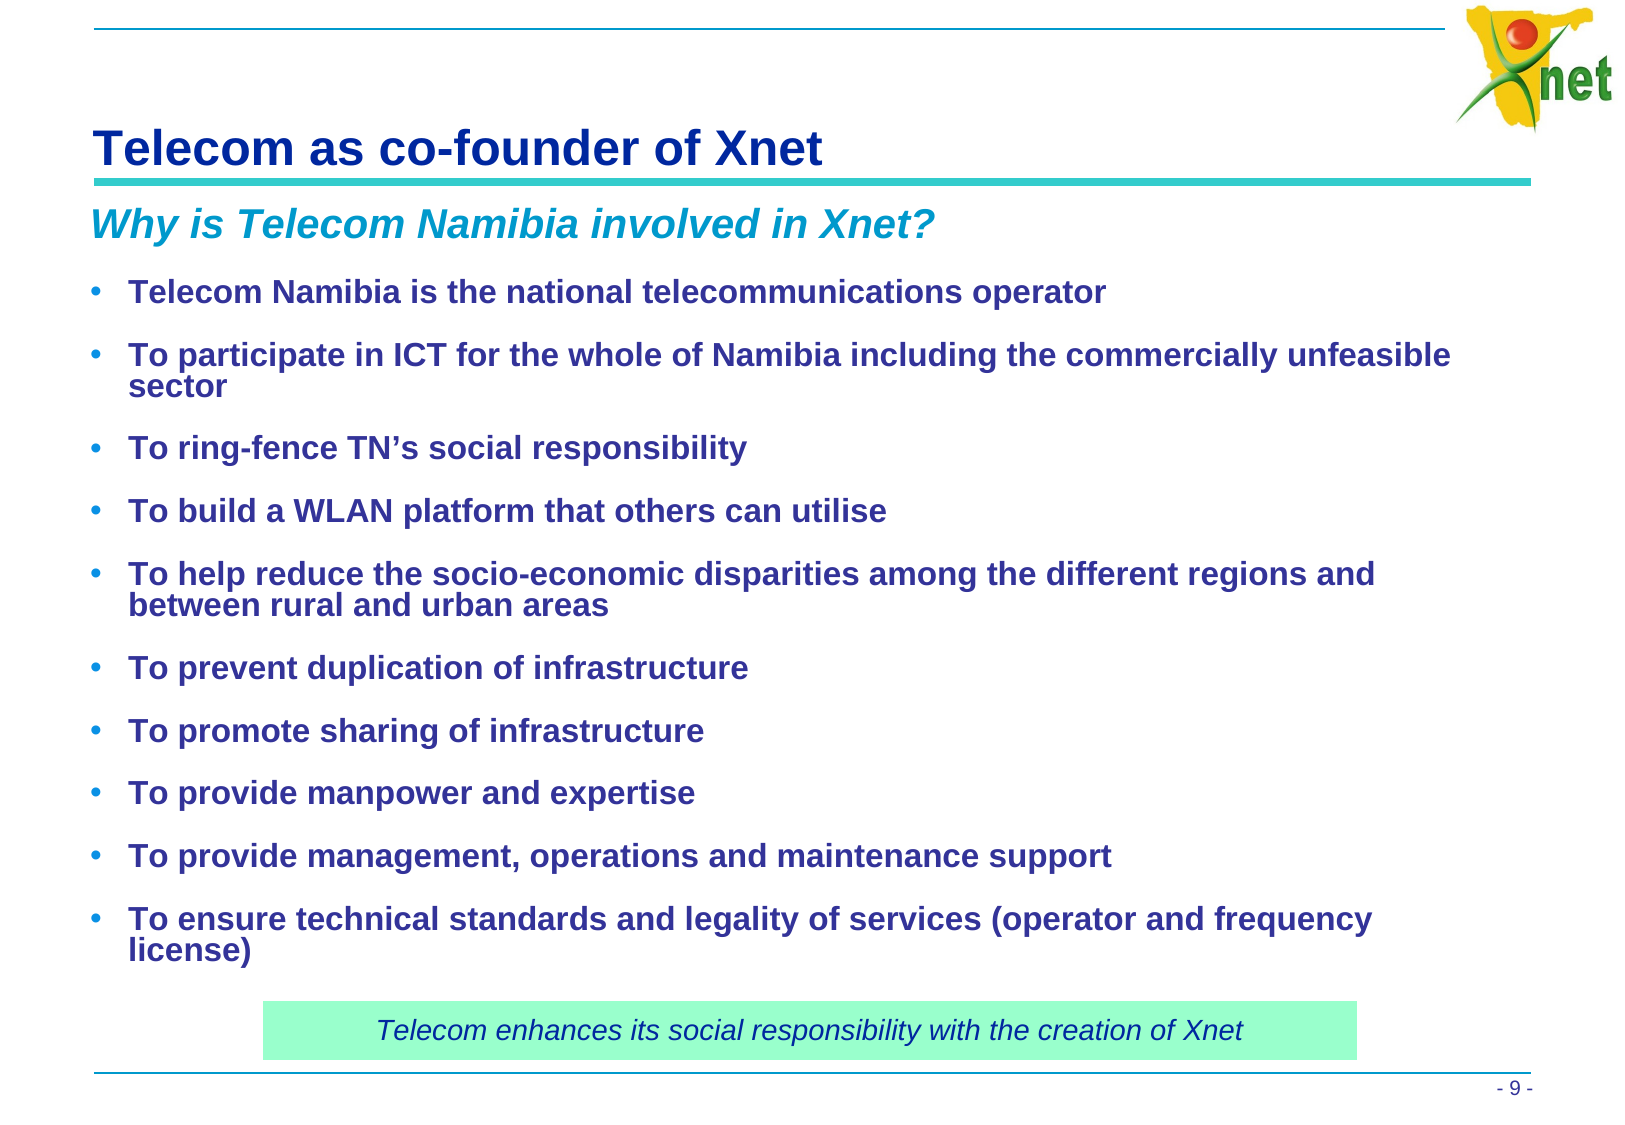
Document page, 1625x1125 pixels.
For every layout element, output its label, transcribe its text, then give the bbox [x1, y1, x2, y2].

picture [1445, 0, 1625, 139]
text_box Telecom enhances its social responsibility with the creation of Xnet [262, 1004, 1358, 1062]
list Why is Telecom Namibia involved in Xnet? Telecom Namibia is the national telecommunications operator To participate in ICT for the whole of Namibia including the commercially unfeasible sector To ring-fence TN’s social responsibility To build a WLAN platform that others can utilise To help reduce the socio-economic disparities among the different regions and between rural and urban areas To prevent duplication of infrastructure To promote sharing of infrastructure To provide manpower and expertise To provide management, operations and maintenance support To ensure technical standards and legality of services (operator and frequency license) [75, 199, 1521, 1004]
title Telecom as co-founder of Xnet [82, 114, 1526, 181]
